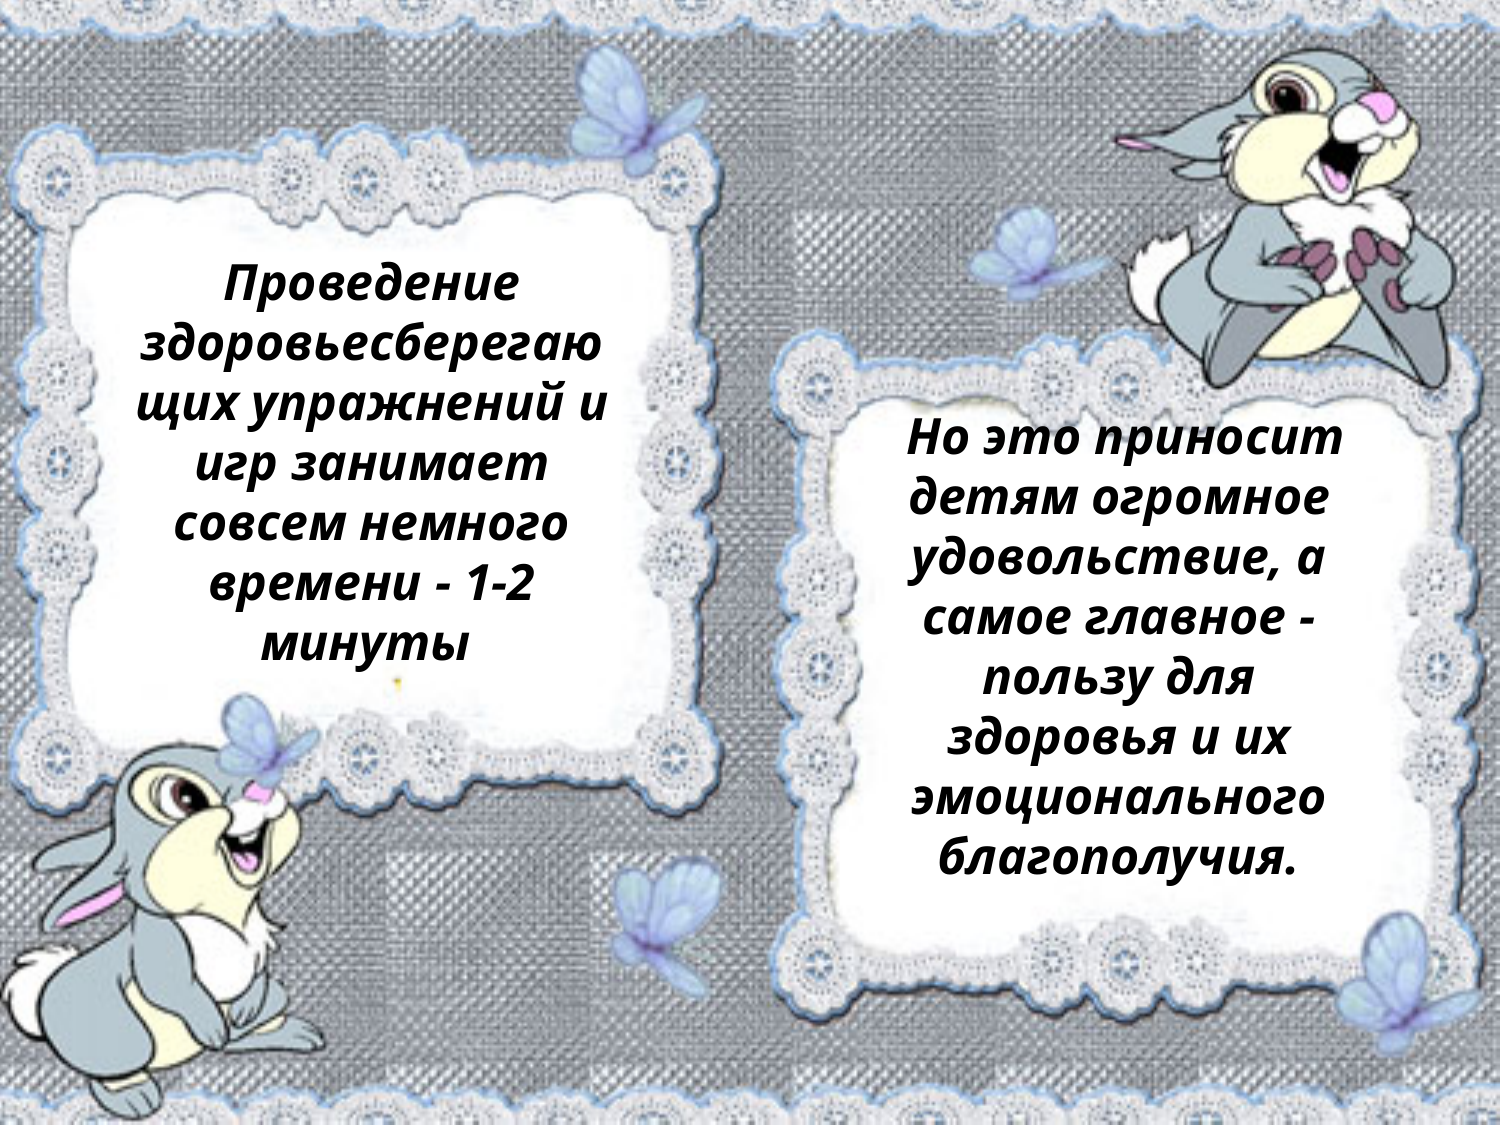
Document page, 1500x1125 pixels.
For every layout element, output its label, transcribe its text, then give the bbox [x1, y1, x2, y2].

text_box Но это приносит детям огромное удовольствие, а самое главное - пользу для здоровья и их эмоционального благополучия. [856, 397, 1382, 892]
picture [0, 0, 1500, 1125]
text_box Проведение здоровьесберегающих упражнений и игр занимает совсем немного времени - 1-2 минуты [112, 243, 632, 679]
